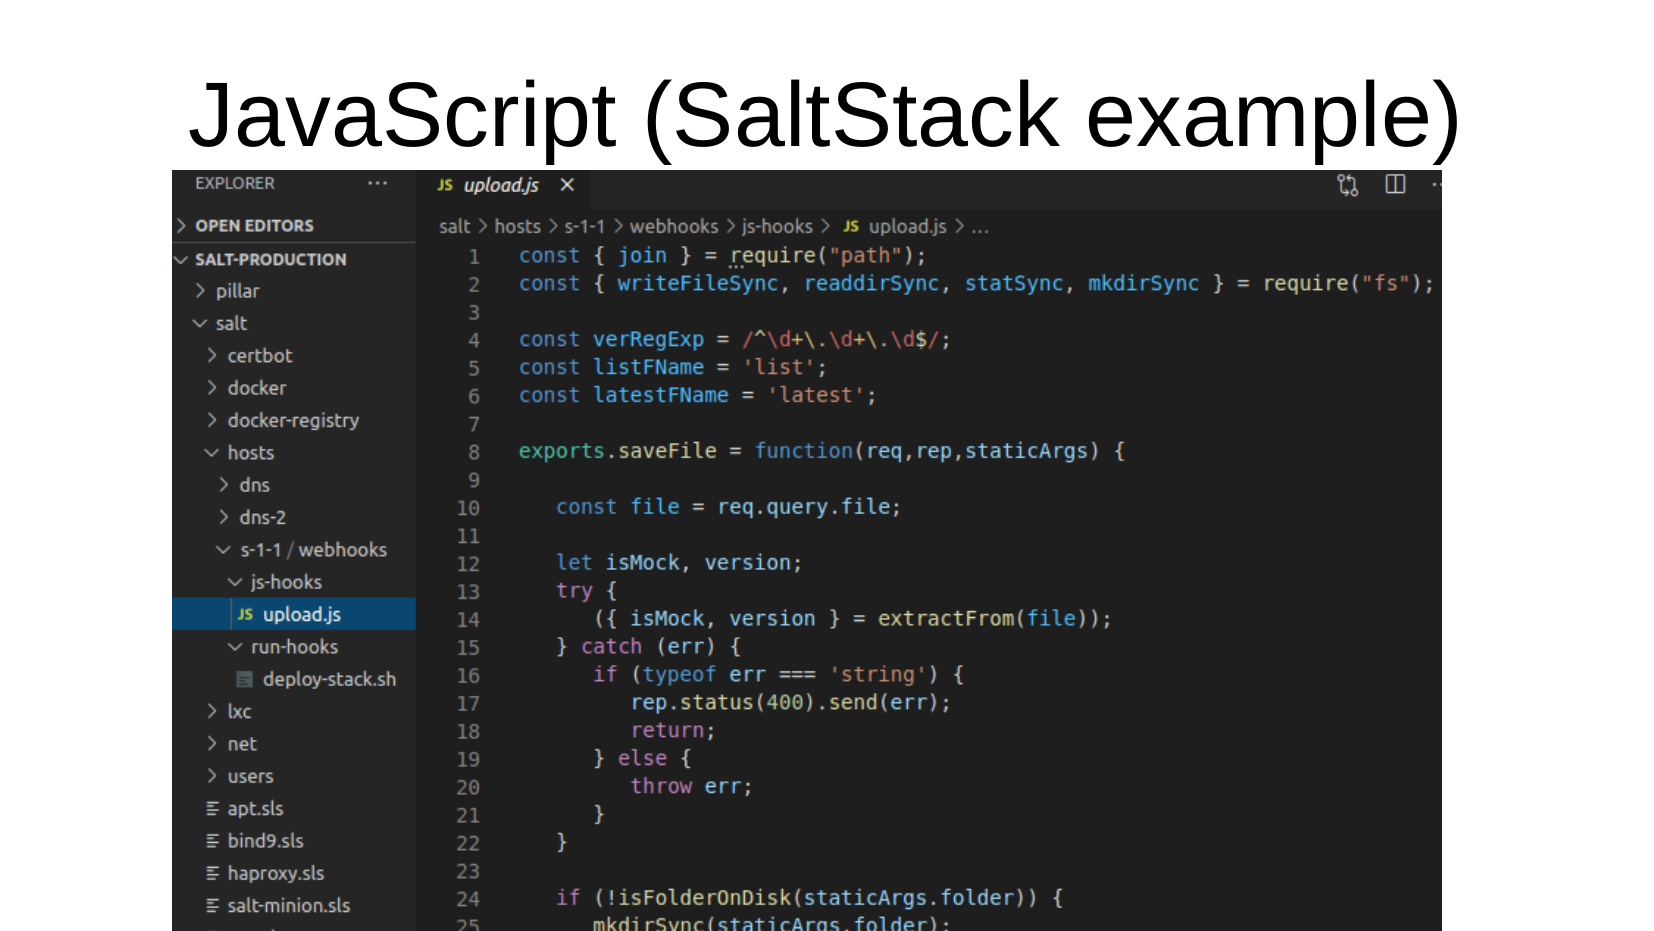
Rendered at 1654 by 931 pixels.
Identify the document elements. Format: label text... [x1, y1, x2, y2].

title JavaScript (SaltStack example) [82, 37, 1571, 193]
picture [172, 170, 1442, 931]
